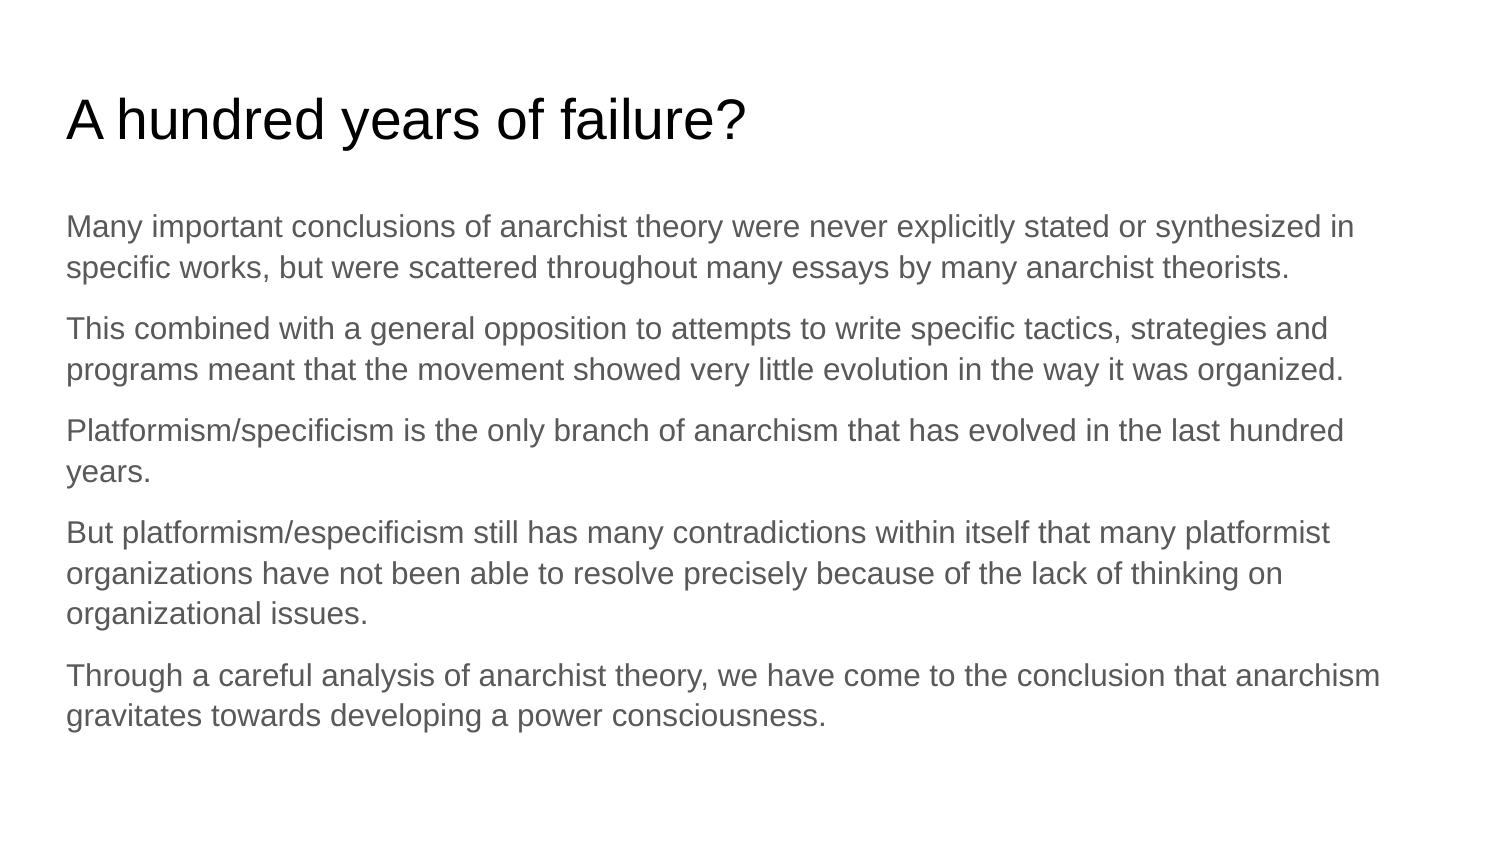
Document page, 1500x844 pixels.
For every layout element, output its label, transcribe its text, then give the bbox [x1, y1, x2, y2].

list Many important conclusions of anarchist theory were never explicitly stated or synthesized in specific works, but were scattered throughout many essays by many anarchist theorists. This combined with a general opposition to attempts to write specific tactics, strategies and programs meant that the movement showed very little evolution in the way it was organized. Platformism/specificism is the only branch of anarchism that has evolved in the last hundred years. But platformism/especificism still has many contradictions within itself that many platformist organizations have not been able to resolve precisely because of the lack of thinking on organizational issues. Through a careful analysis of anarchist theory, we have come to the conclusion that anarchism gravitates towards developing a power consciousness. [51, 189, 1449, 750]
title A hundred years of failure? [51, 72, 1449, 167]
